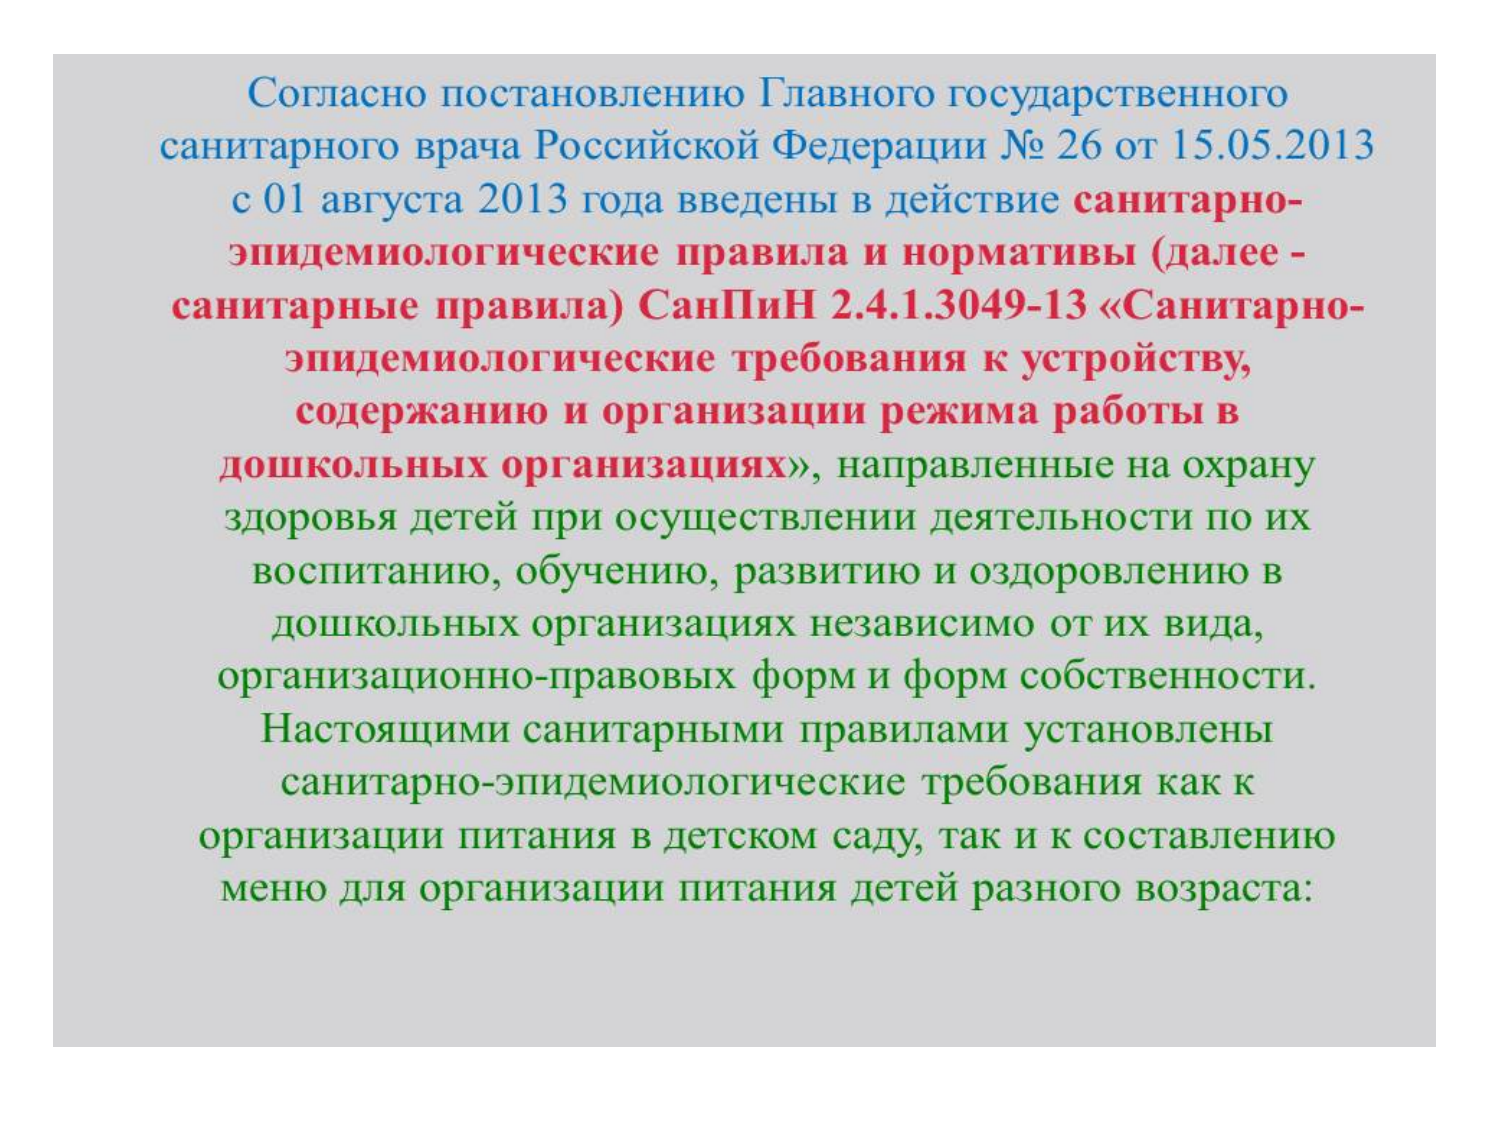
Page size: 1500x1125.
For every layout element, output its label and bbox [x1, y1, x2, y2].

picture [53, 54, 1436, 1047]
